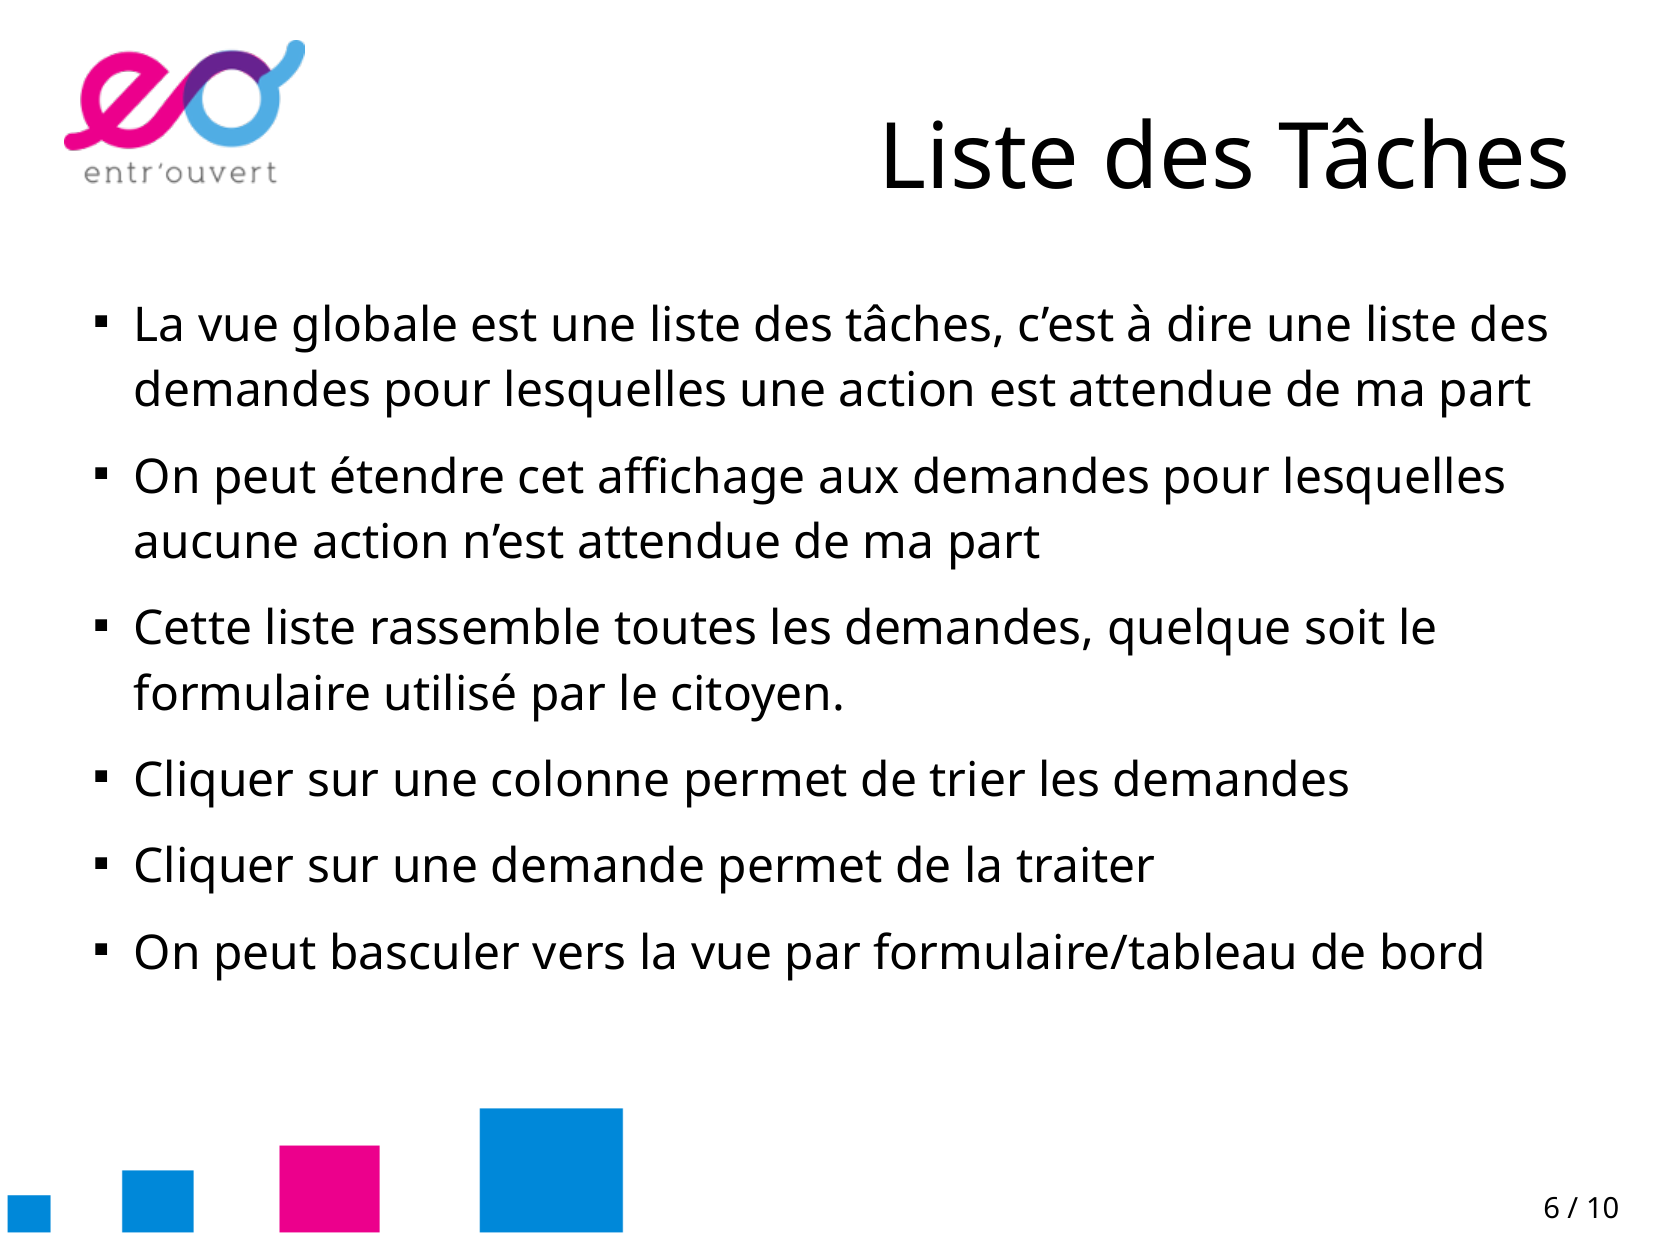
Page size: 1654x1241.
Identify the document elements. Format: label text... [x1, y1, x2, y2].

list La vue globale est une liste des tâches, c’est à dire une liste des demandes pour lesquelles une action est attendue de ma part On peut étendre cet affichage aux demandes pour lesquelles aucune action n’est attendue de ma part Cette liste rassemble toutes les demandes, quelque soit le formulaire utilisé par le citoyen. Cliquer sur une colonne permet de trier les demandes Cliquer sur une demande permet de la traiter On peut basculer vers la vue par formulaire/tableau de bord [82, 290, 1571, 1010]
title Liste des Tâches [354, 49, 1571, 257]
picture [64, 40, 305, 184]
picture [5, 1106, 626, 1235]
